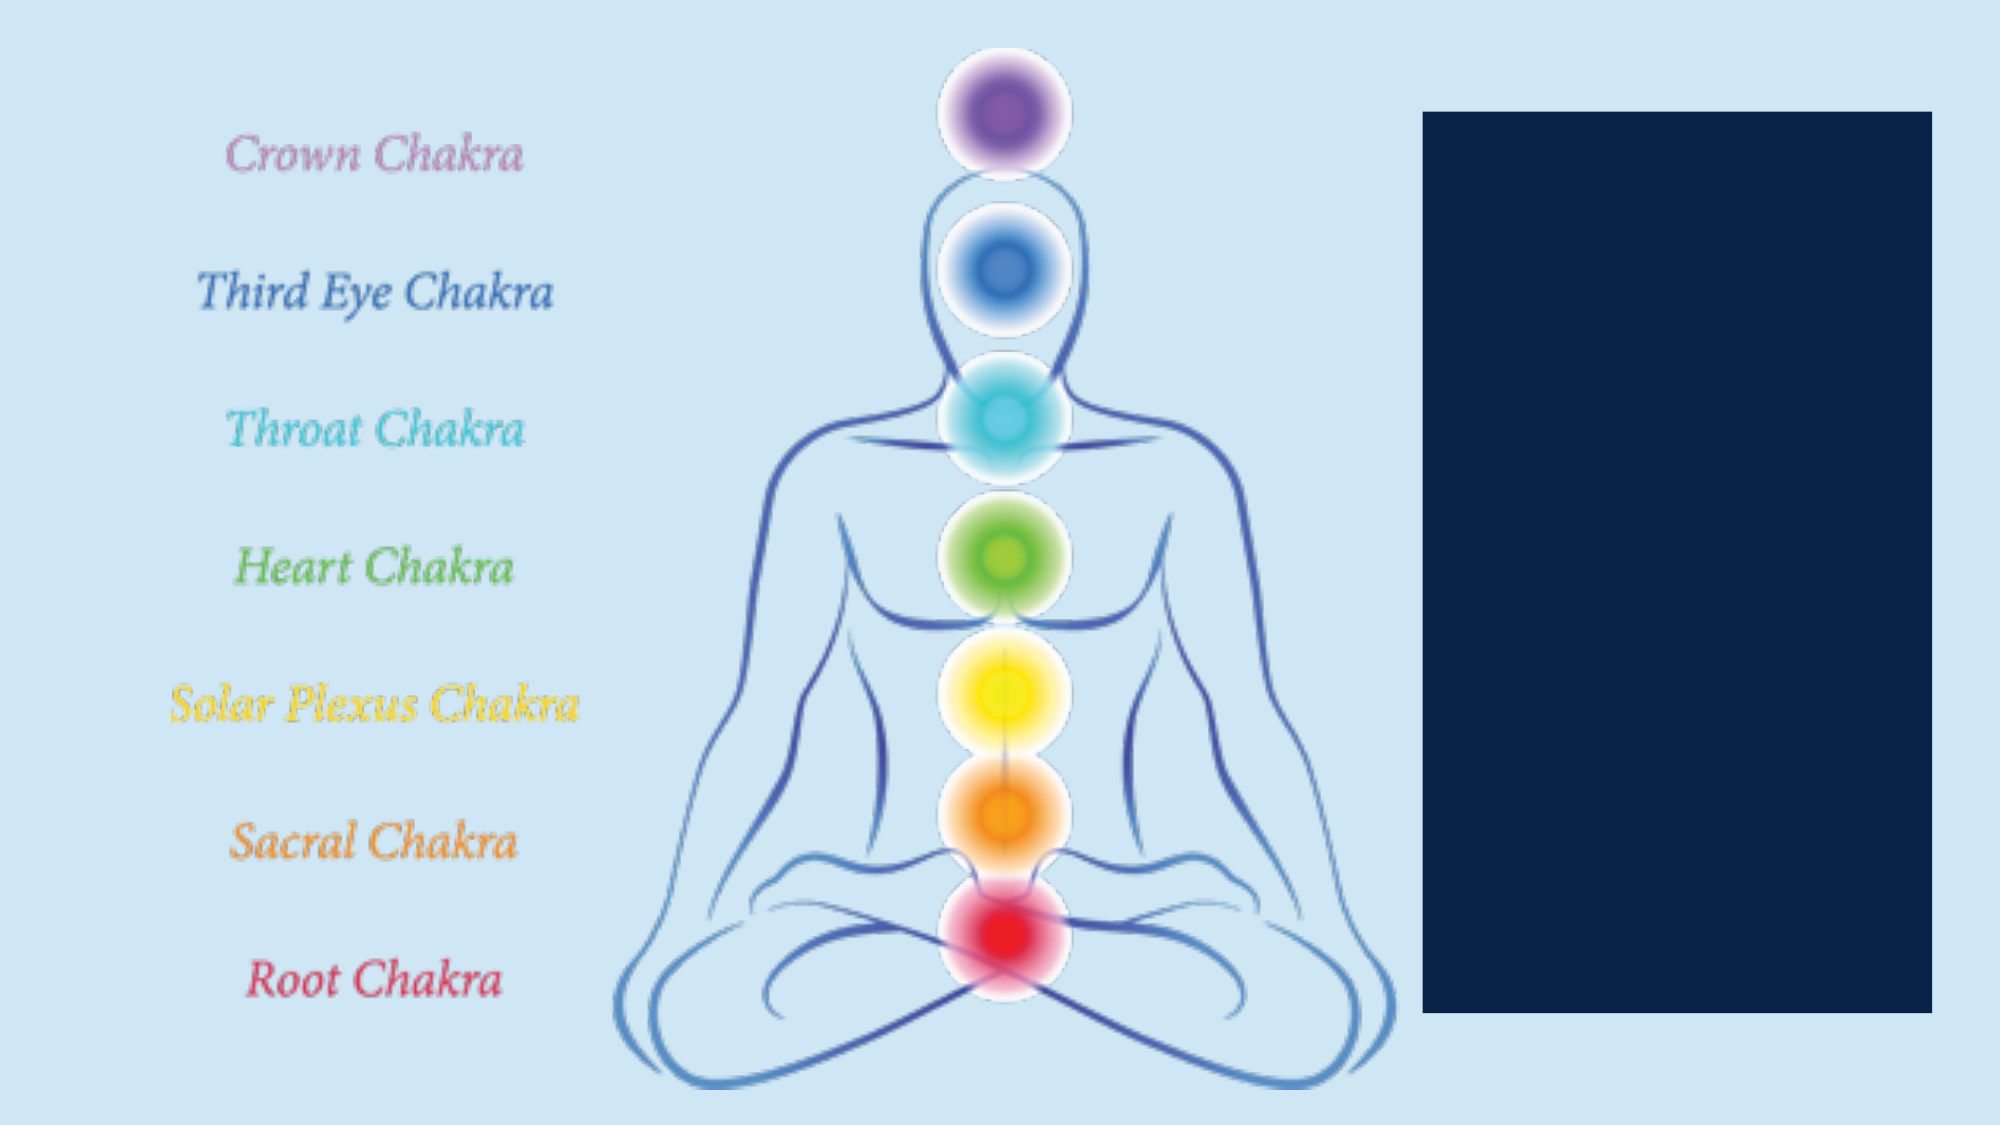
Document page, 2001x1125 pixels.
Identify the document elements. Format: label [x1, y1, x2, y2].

text_box [1422, 111, 1933, 1014]
picture [171, 48, 1850, 1090]
